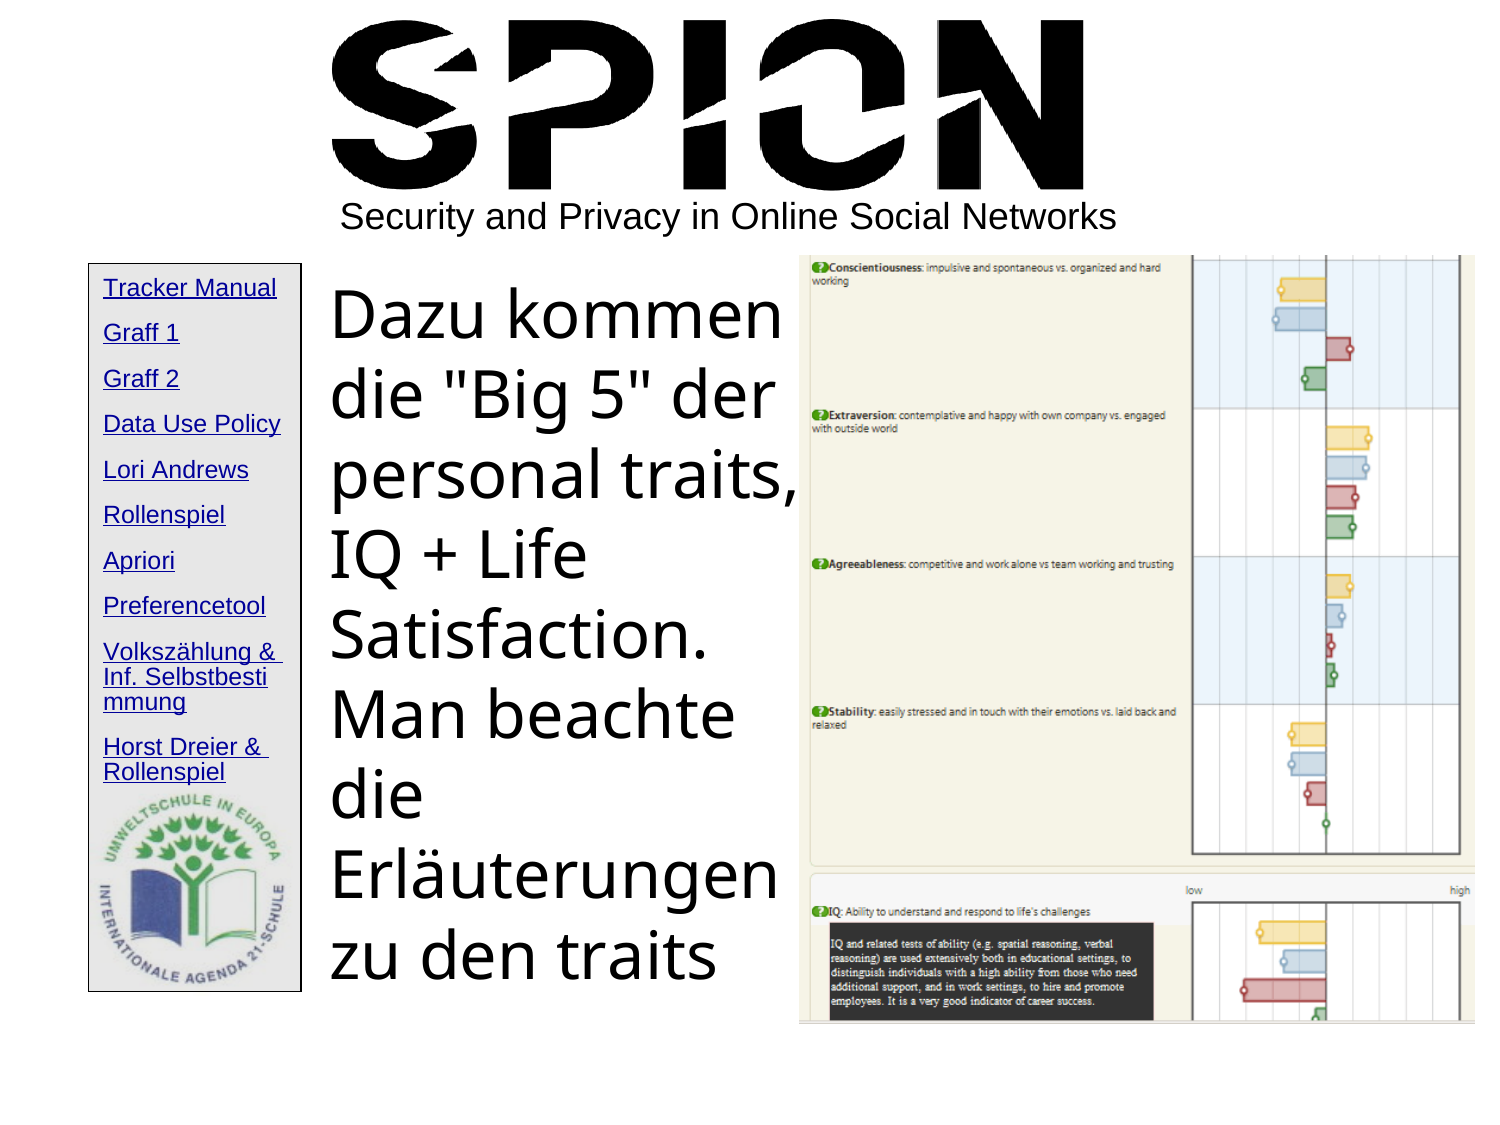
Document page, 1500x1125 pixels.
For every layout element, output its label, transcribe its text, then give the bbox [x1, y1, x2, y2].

picture [324, 0, 1093, 208]
picture [799, 255, 1475, 1024]
picture [88, 992, 273, 996]
list Dazu kommen die "Big 5" der personal traits, IQ + Life Satisfaction. Man beachte die Erläuterungen zu den traits [273, 271, 810, 1031]
